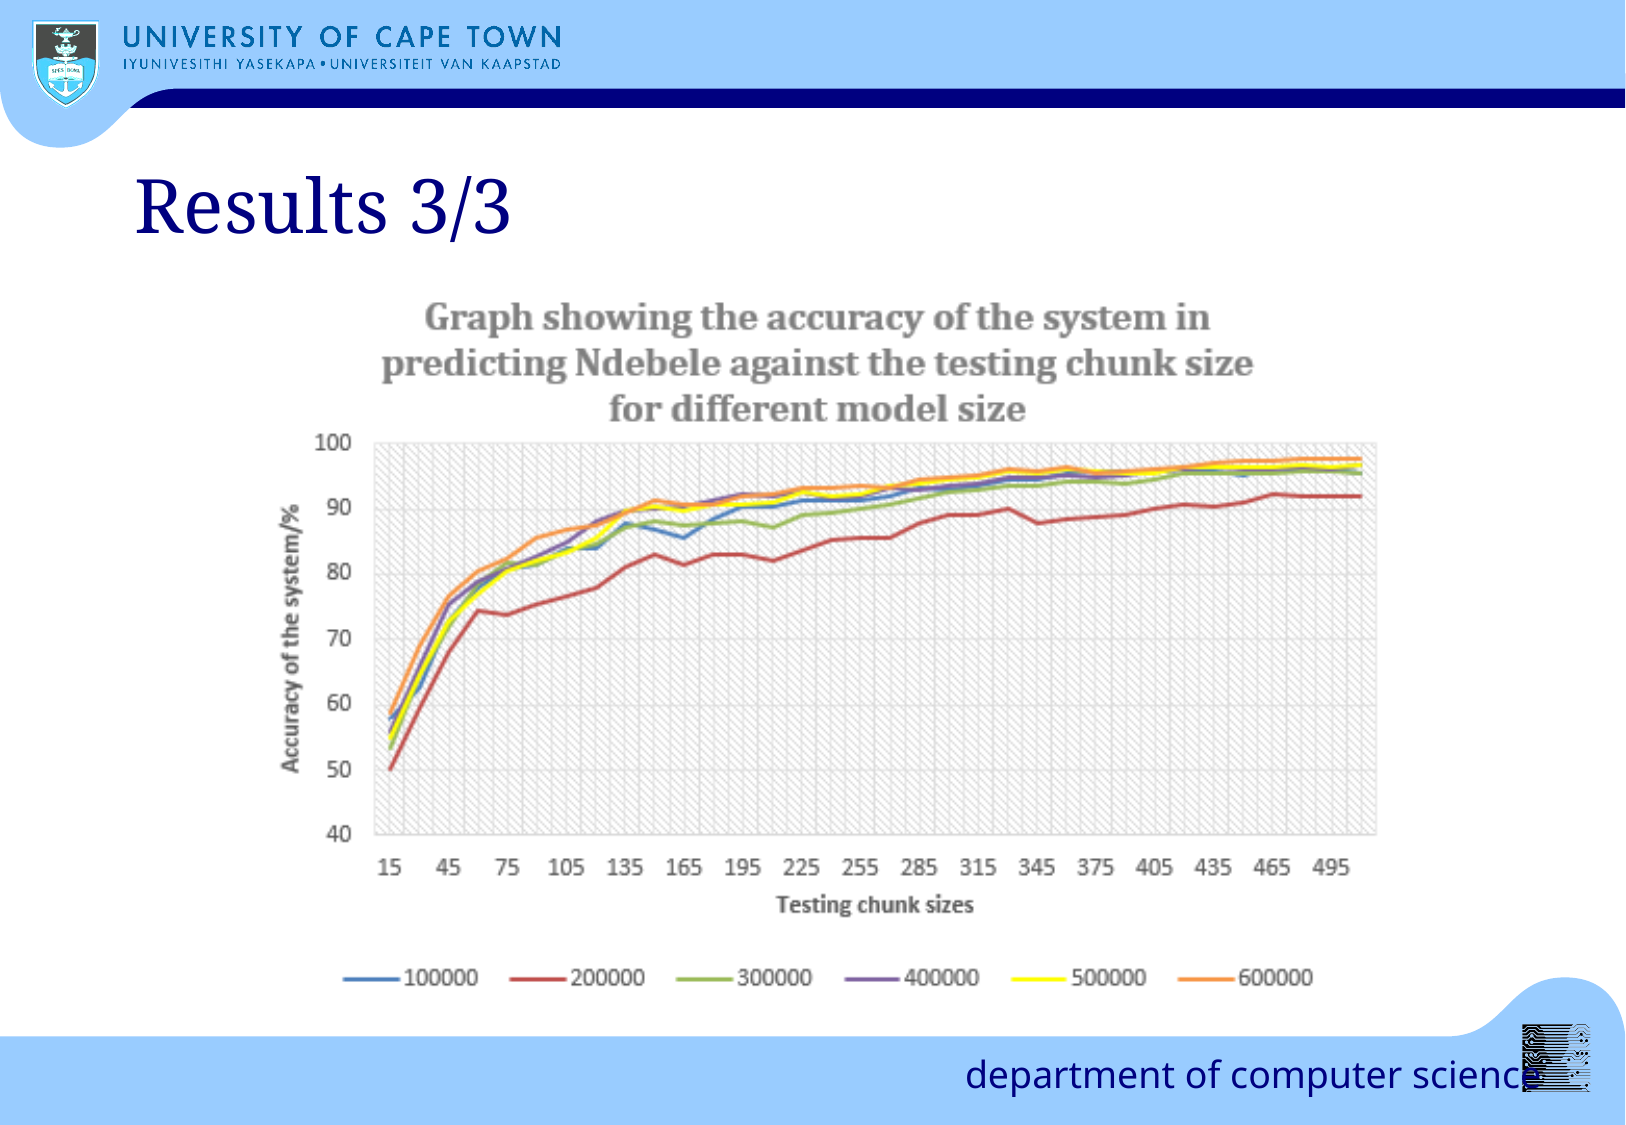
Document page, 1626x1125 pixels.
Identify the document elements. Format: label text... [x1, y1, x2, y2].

picture [268, 299, 1386, 1007]
picture [1526, 1070, 1536, 1076]
title Results 3/3 [134, 140, 1571, 268]
picture [120, 23, 563, 71]
picture [1522, 1024, 1591, 1092]
